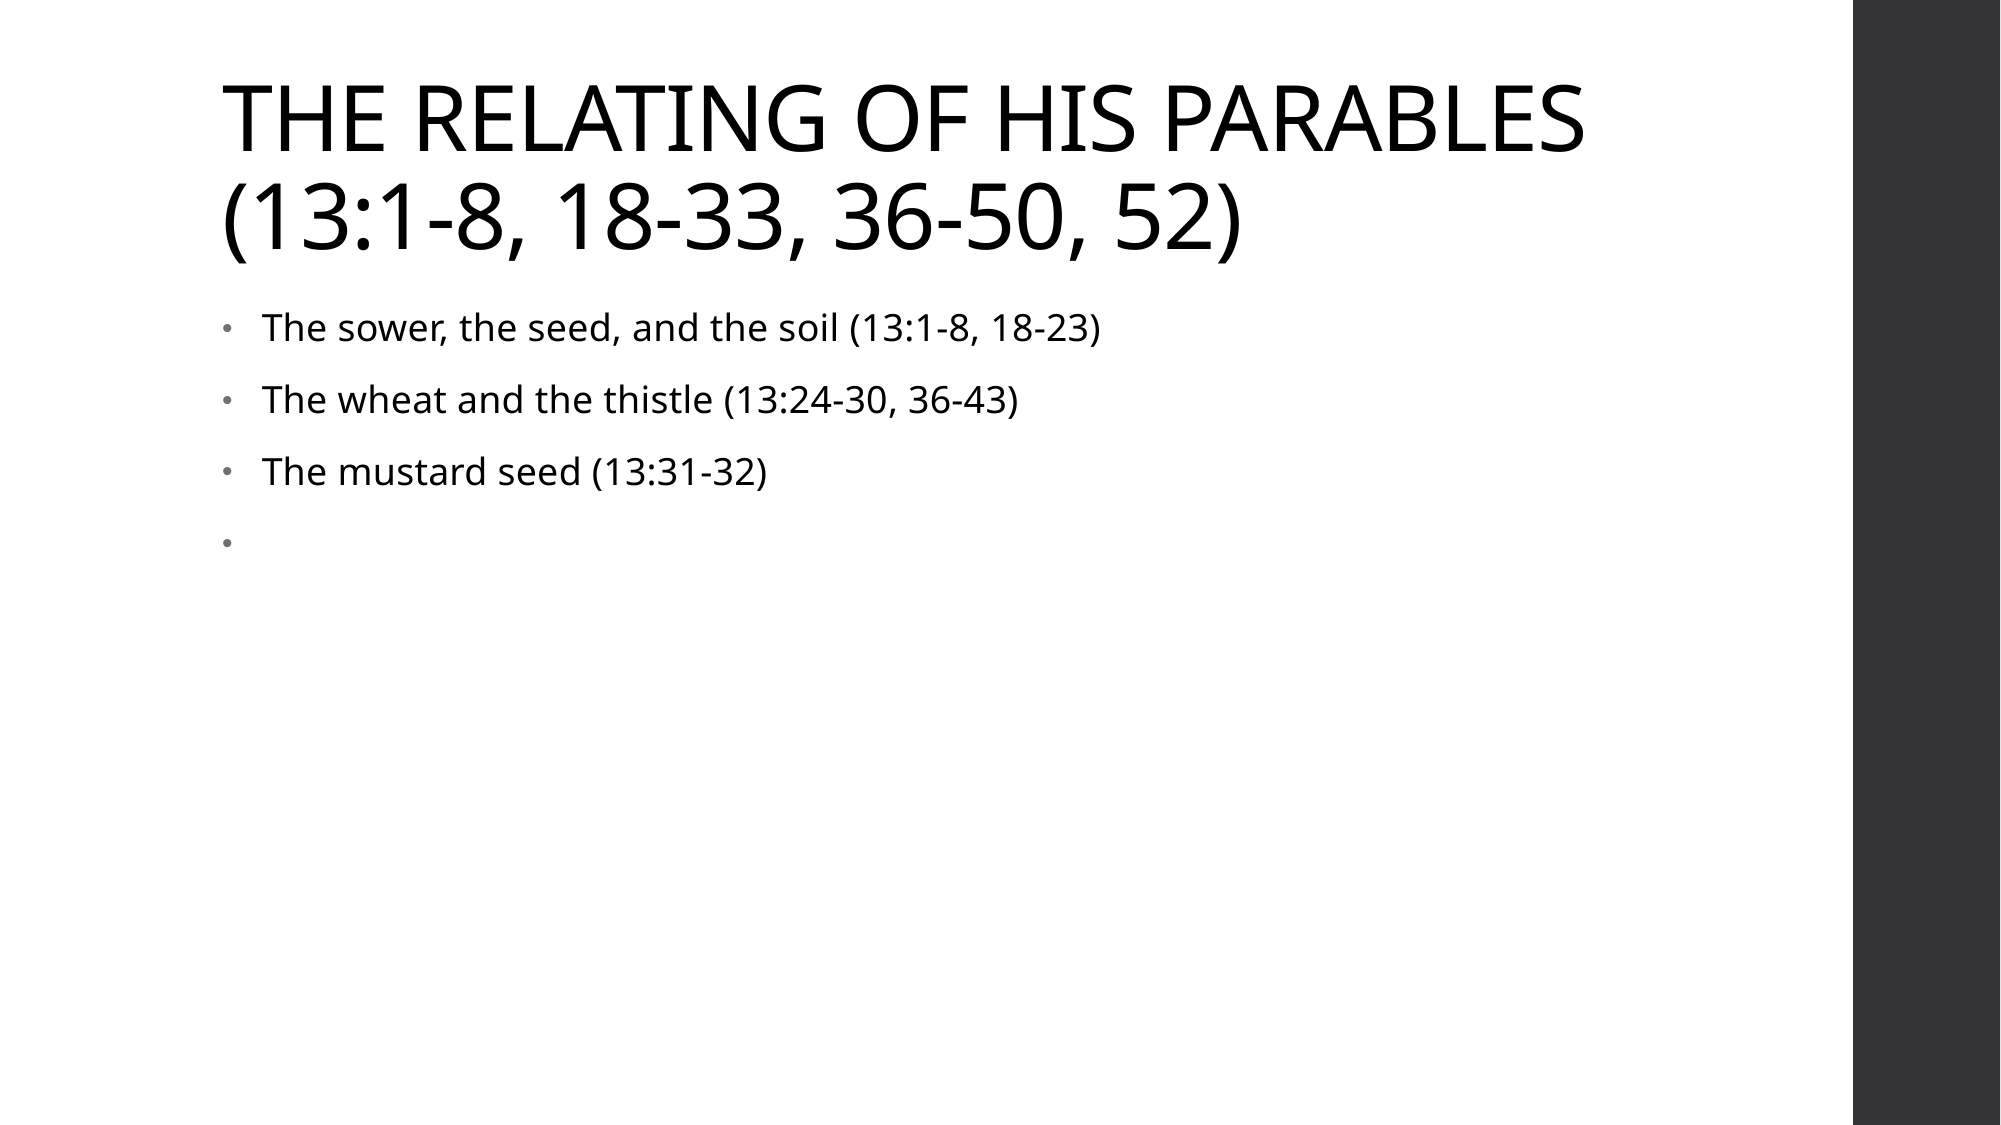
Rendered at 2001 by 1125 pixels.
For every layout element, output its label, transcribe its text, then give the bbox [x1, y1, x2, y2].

list The sower, the seed, and the soil (13:1-8, 18-23) The wheat and the thistle (13:24-30, 36-43) The mustard seed (13:31-32) [206, 299, 1617, 1014]
title THE RELATING OF HIS PARABLES (13:1-8, 18-33, 36-50, 52) [206, 60, 1797, 278]
